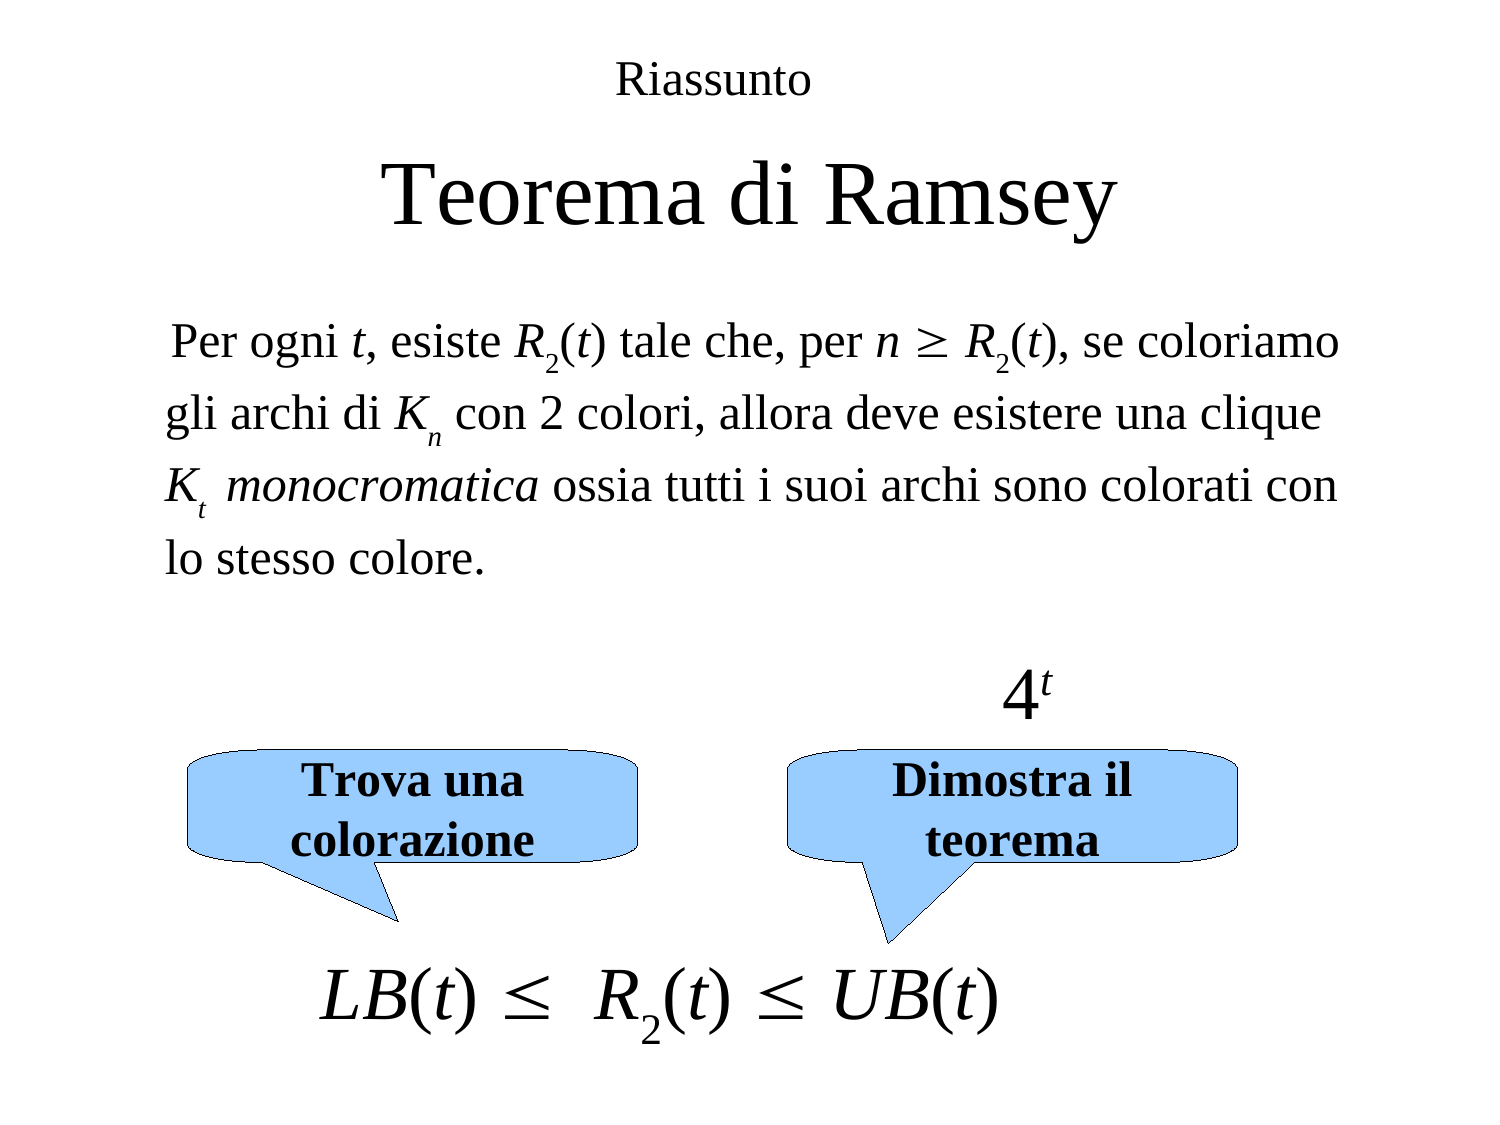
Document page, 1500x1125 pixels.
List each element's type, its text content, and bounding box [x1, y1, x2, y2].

text_box 4t [937, 637, 1112, 761]
text_box Riassunto [600, 37, 863, 113]
title Teorema di Ramsey [112, 99, 1388, 288]
text_box LB(t) ≤ R2(t) ≤ UB(t) [300, 937, 1051, 1061]
text_box Trova una colorazione [187, 749, 638, 922]
text_box Per ogni t, esiste R2(t) tale che, per n ≥ R2(t), se coloriamo gli archi di Kn con 2 colori, allora deve esistere una clique Kt monocromatica ossia tutti i suoi archi sono colorati con lo stesso colore. [150, 299, 1388, 592]
text_box Dimostra il teorema [787, 749, 1238, 944]
